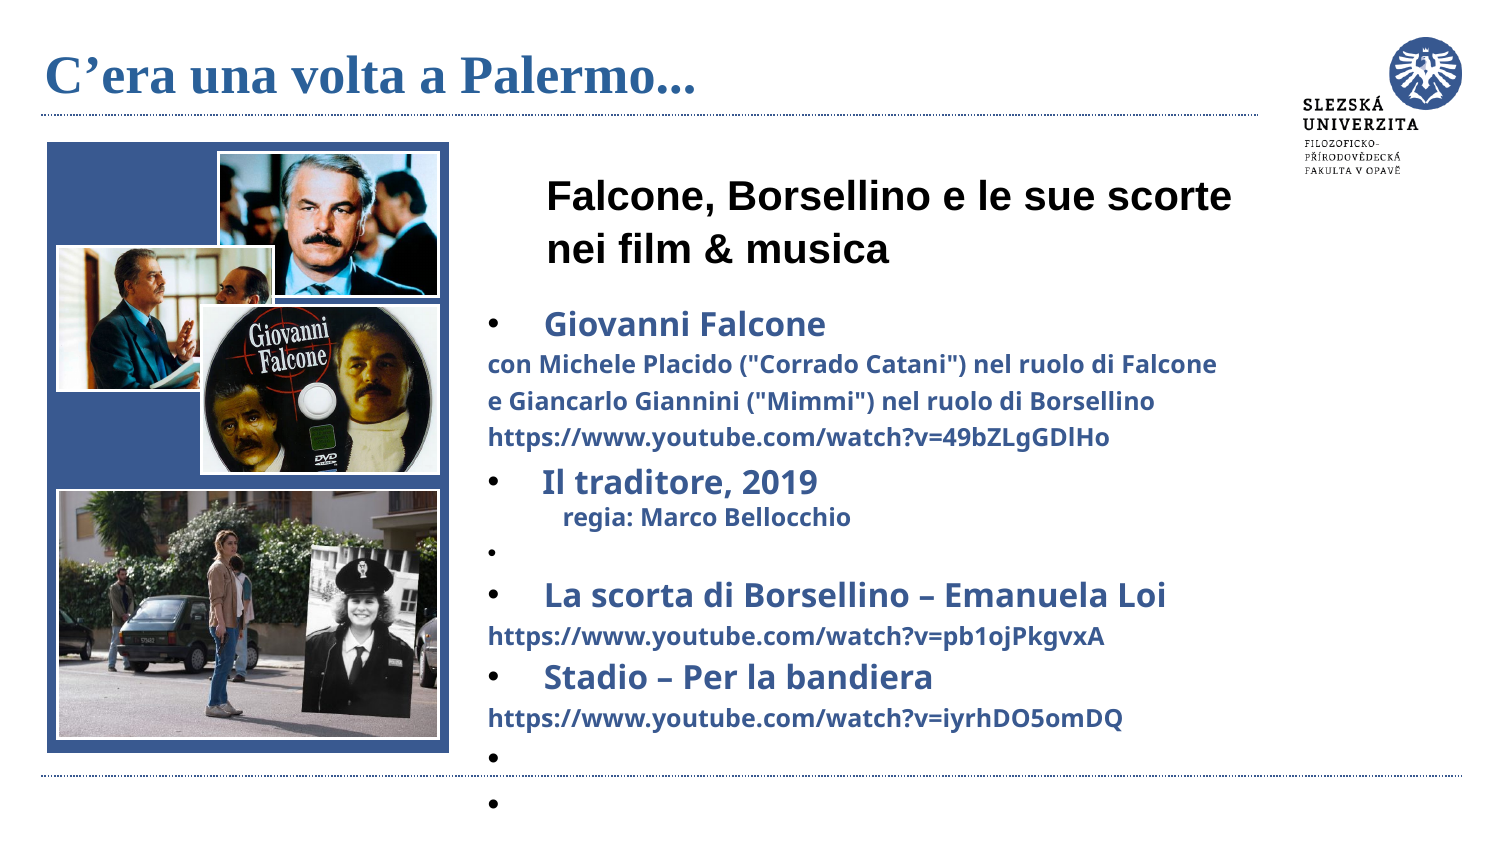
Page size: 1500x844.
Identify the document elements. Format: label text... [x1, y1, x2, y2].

picture [59, 248, 272, 389]
list Giovanni Falcone con Michele Placido ("Corrado Catani") nel ruolo di Falcone e Giancarlo Giannini ("Mimmi") nel ruolo di Borsellino https://www.youtube.com/watch?v=49bZLgGDlHo Il traditore, 2019 regia: Marco Bellocchio La scorta di Borsellino – Emanuela Loi https://www.youtube.com/watch?v=pb1ojPkgvxA Stadio – Per la bandiera https://www.youtube.com/watch?v=iyrhDO5omDQ [472, 295, 1486, 753]
picture [203, 307, 438, 473]
text_box Falcone, Borsellino e le sue scorte nei film & musica [531, 165, 1406, 284]
title Cʼera una volta a Palermo... [29, 32, 1123, 116]
picture [59, 491, 438, 738]
text_box [47, 142, 449, 753]
picture [219, 153, 438, 296]
